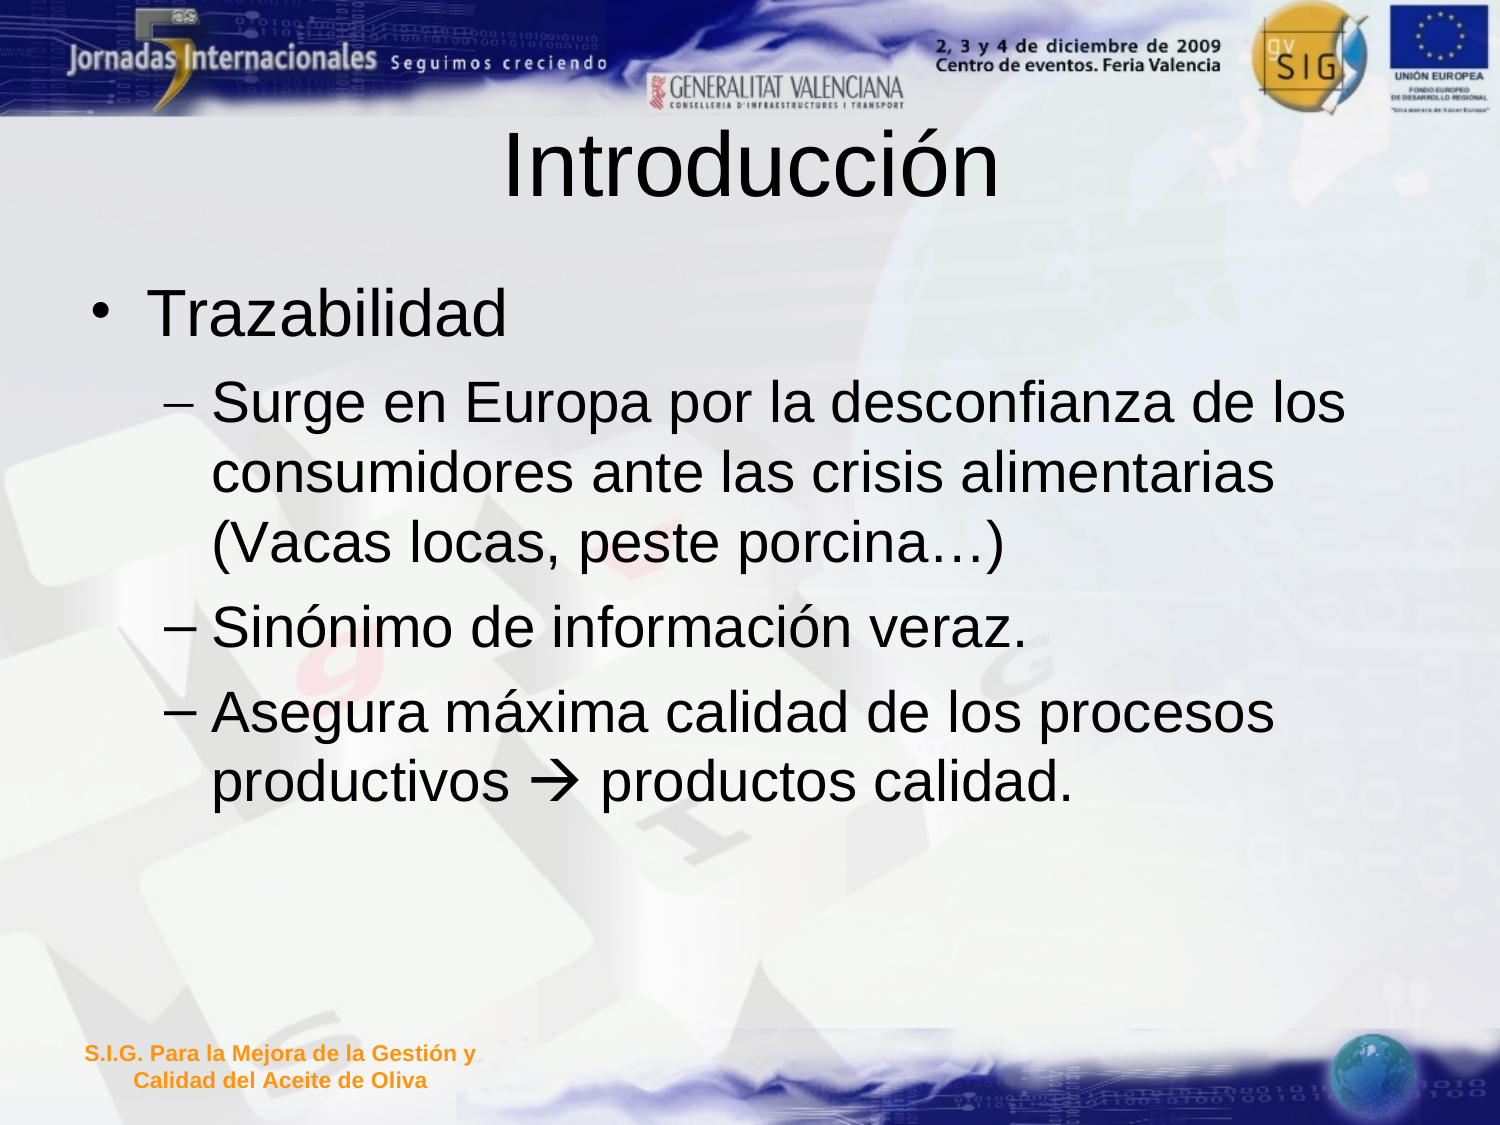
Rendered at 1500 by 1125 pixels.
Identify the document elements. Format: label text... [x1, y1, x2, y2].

title S.I.G. Para la Mejora de la Gestión y Calidad del Aceite de Oliva [59, 1003, 502, 1125]
title Introducción [76, 66, 1427, 254]
list Trazabilidad Surge en Europa por la desconfianza de los consumidores ante las crisis alimentarias (Vacas locas, peste porcina…) Sinónimo de información veraz. Asegura máxima calidad de los procesos productivos  productos calidad. [75, 262, 1426, 1006]
picture [0, 0, 1500, 1125]
